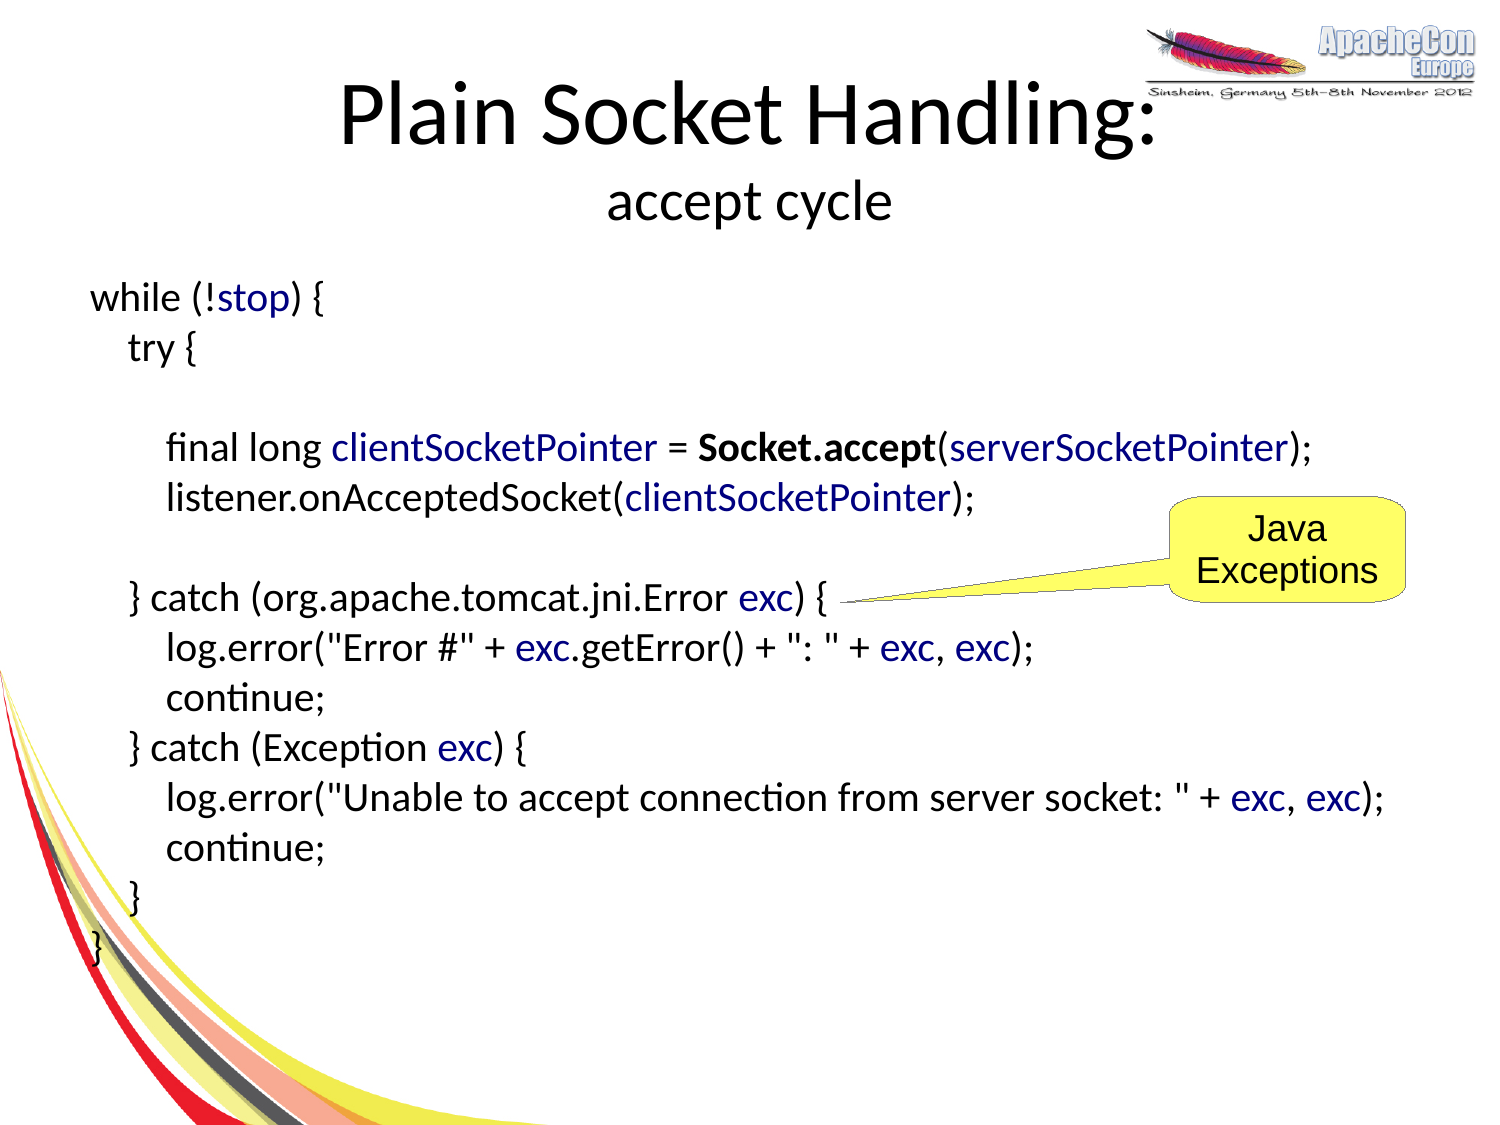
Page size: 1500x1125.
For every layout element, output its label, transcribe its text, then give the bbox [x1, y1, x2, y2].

picture [0, 0, 1500, 1125]
text_box Java Exceptions [840, 496, 1406, 603]
list while (!stop) { try { final long clientSocketPointer = Socket.accept(serverSocketPointer); listener.onAcceptedSocket(clientSocketPointer); } catch (org.apache.tomcat.jni.Error exc) { log.error("Error #" + exc.getError() + ": " + exc, exc); continue; } catch (Exception exc) { log.error("Unable to accept connection from server socket: " + exc, exc); continue; } } [75, 262, 1425, 1005]
title Plain Socket Handling: accept cycle [75, 45, 1425, 233]
